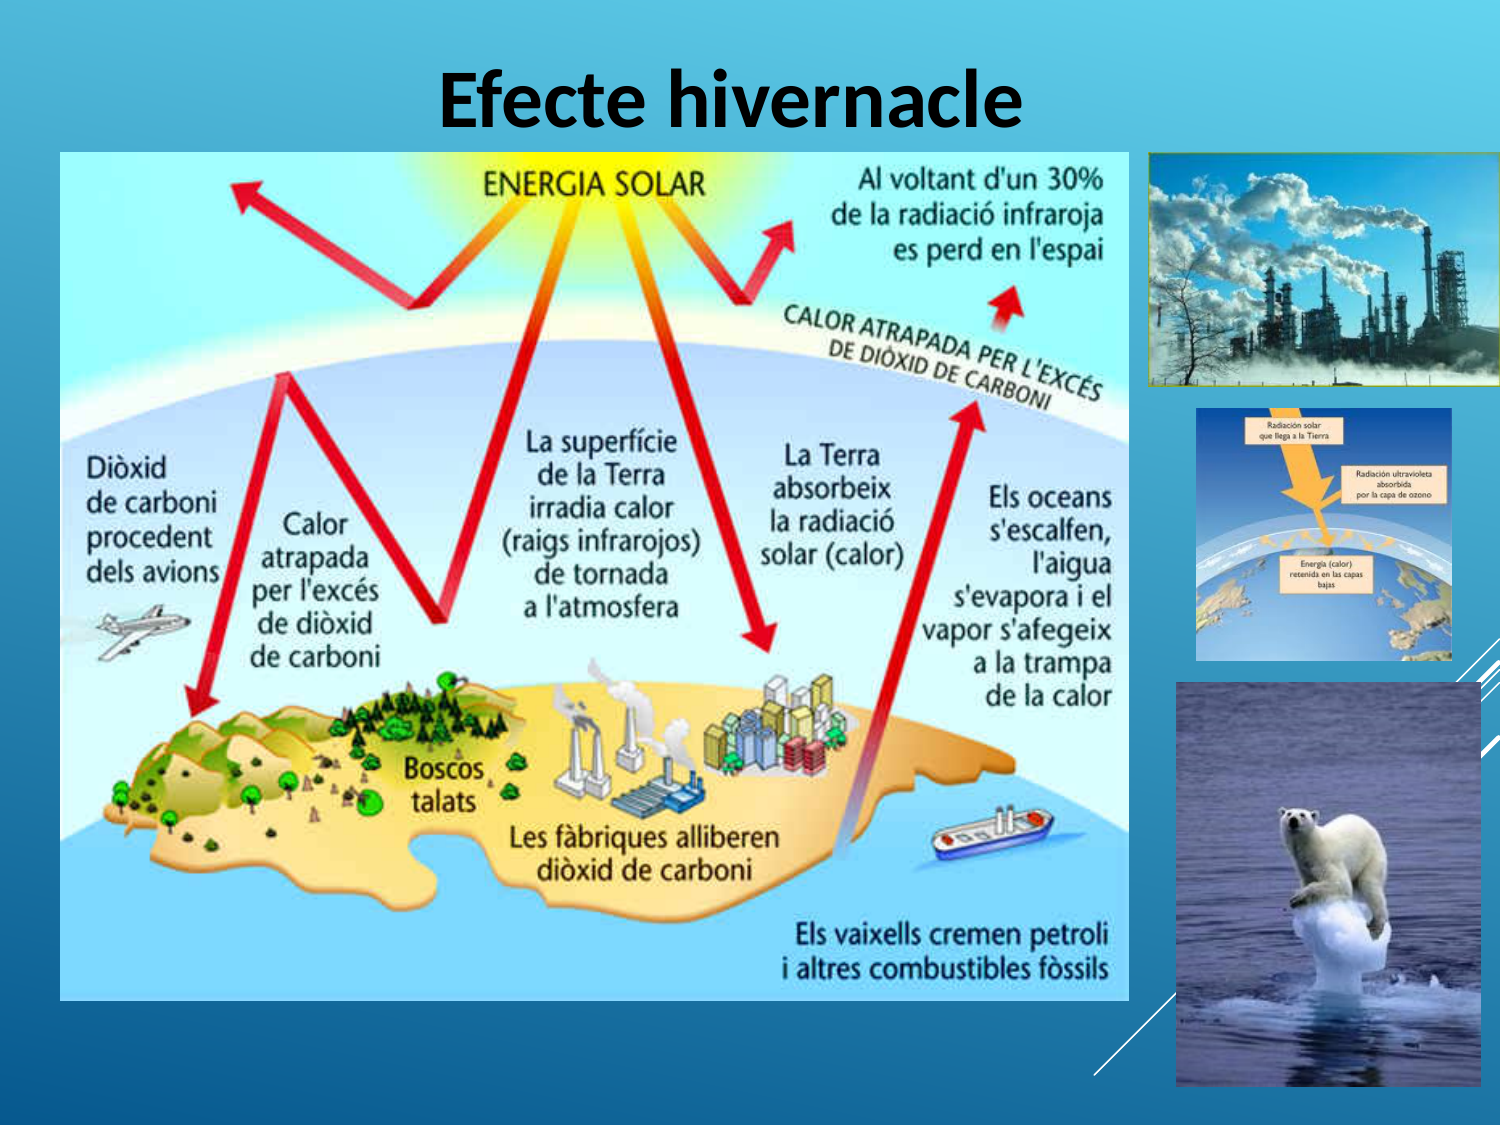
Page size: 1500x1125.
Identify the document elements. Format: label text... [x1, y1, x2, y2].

picture [1176, 682, 1481, 1087]
text_box Efecte hivernacle [197, 36, 1266, 153]
picture [1196, 408, 1452, 661]
picture [60, 152, 1129, 1001]
picture [1148, 152, 1500, 387]
